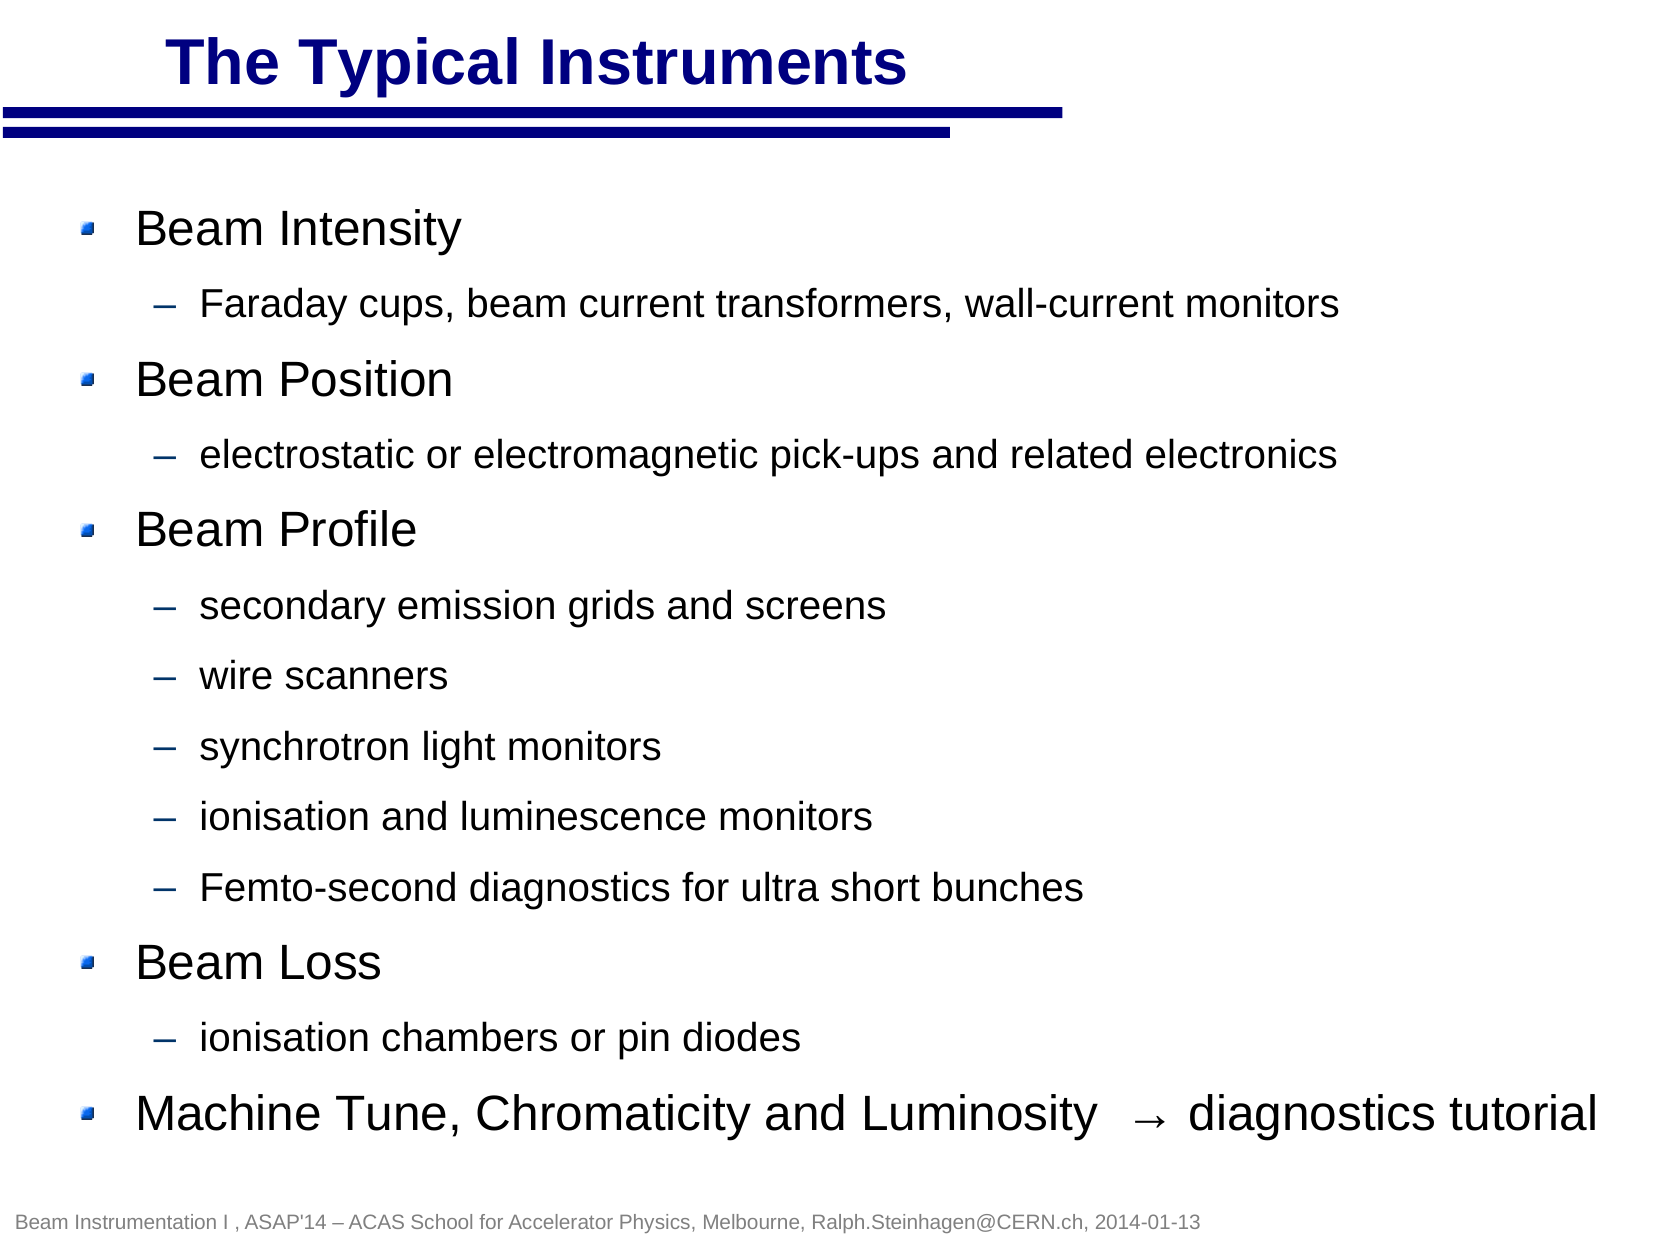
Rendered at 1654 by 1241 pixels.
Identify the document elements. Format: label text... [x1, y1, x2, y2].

list Beam Intensity Faraday cups, beam current transformers, wall-current monitors Beam Position electrostatic or electromagnetic pick-ups and related electronics Beam Profile secondary emission grids and screens wire scanners synchrotron light monitors ionisation and luminescence monitors Femto-second diagnostics for ultra short bunches Beam Loss ionisation chambers or pin diodes Machine Tune, Chromaticity and Luminosity → diagnostics tutorial [65, 192, 1628, 1205]
title The Typical Instruments [165, 0, 1323, 124]
